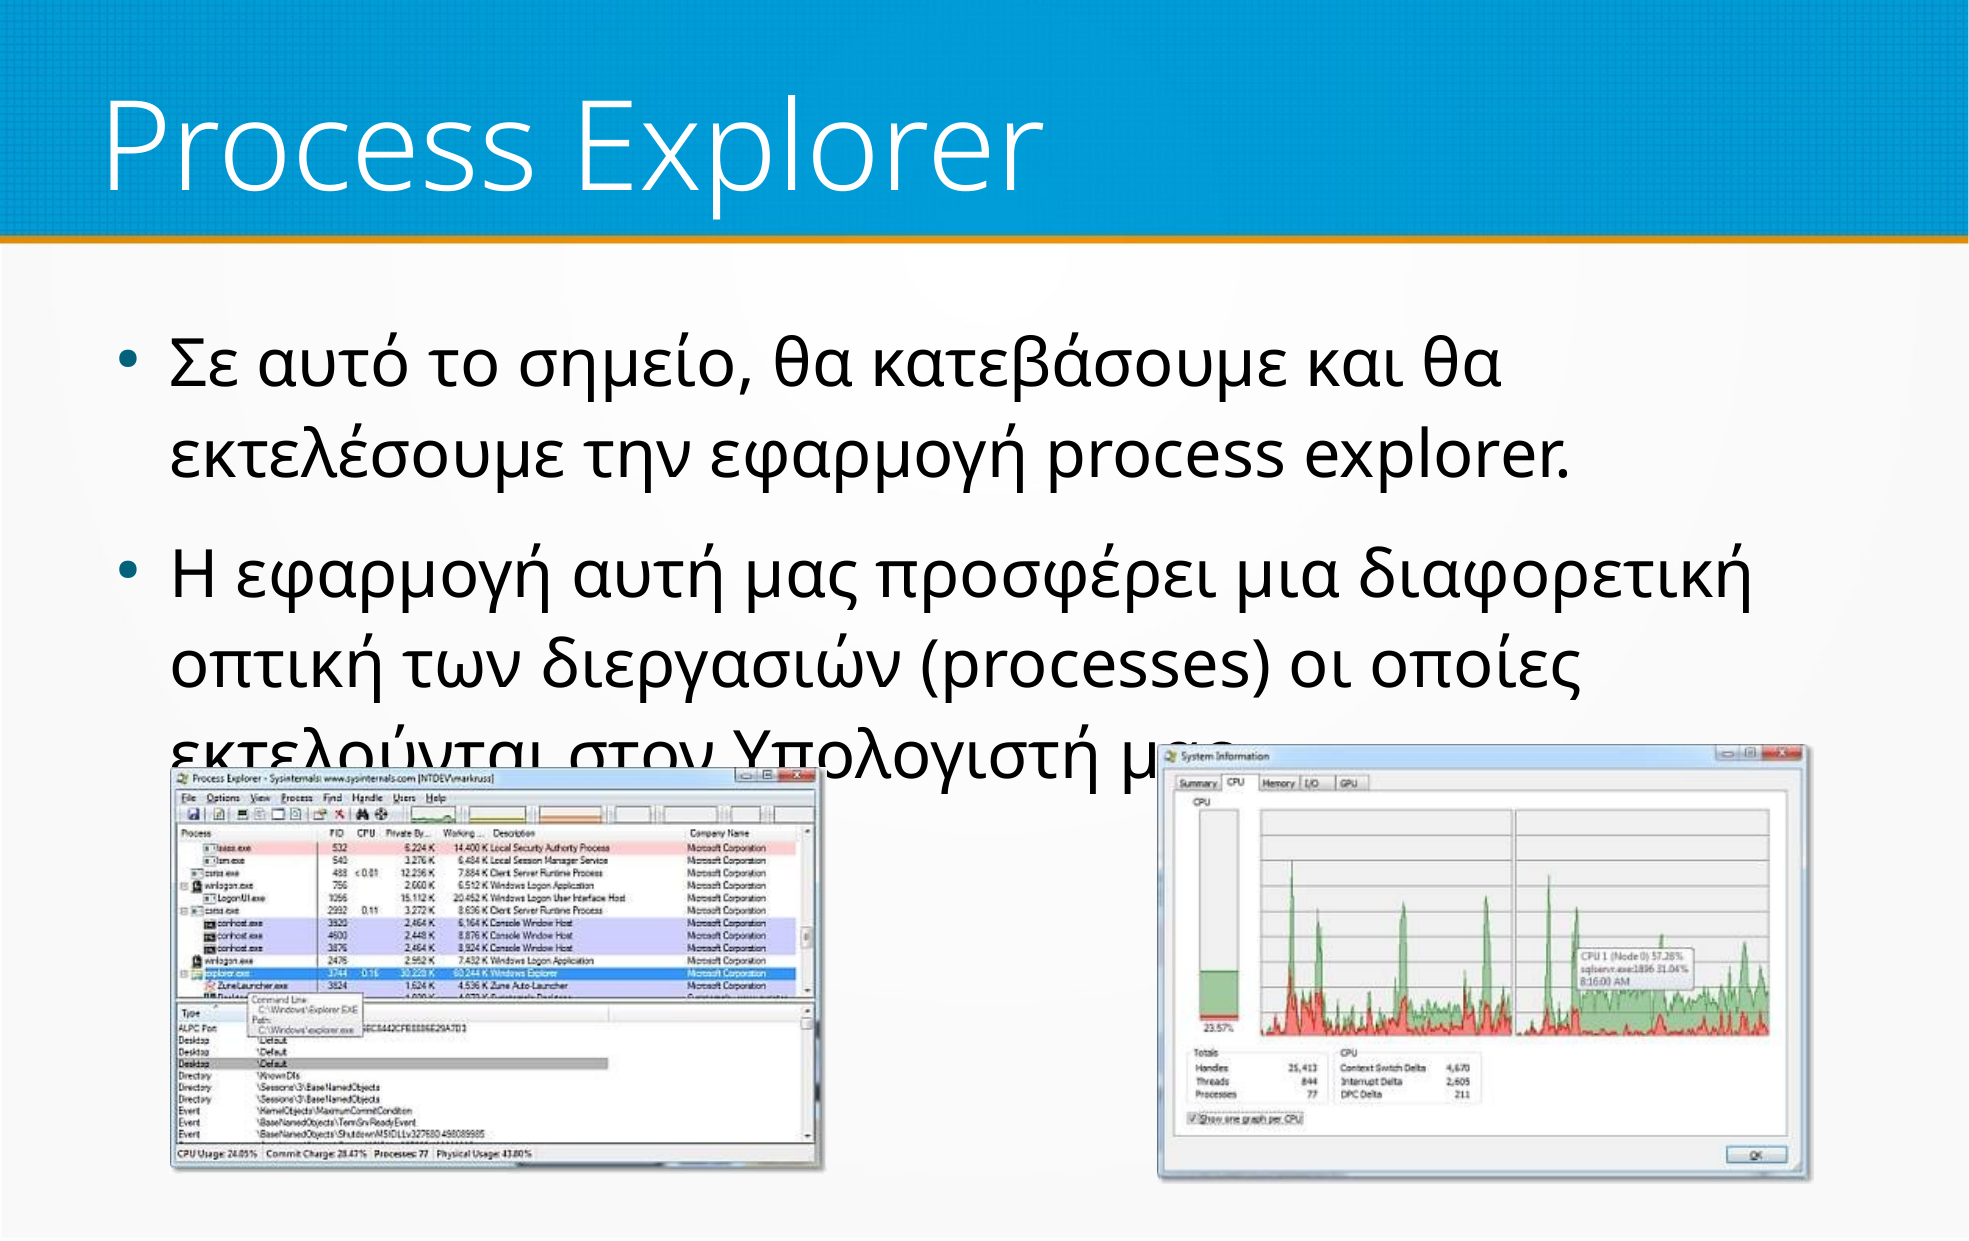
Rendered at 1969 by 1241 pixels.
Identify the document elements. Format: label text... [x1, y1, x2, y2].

list Σε αυτό το σημείο, θα κατεβάσουμε και θα εκτελέσουμε την εφαρμογή process explorer. Η εφαρμογή αυτή μας προσφέρει μια διαφορετική οπτική των διεργασιών (processes) οι οποίες εκτελούνται στον Υπολογιστή μας. [98, 315, 1861, 1081]
picture [0, 233, 1969, 1241]
title Process Explorer [98, 19, 1870, 227]
